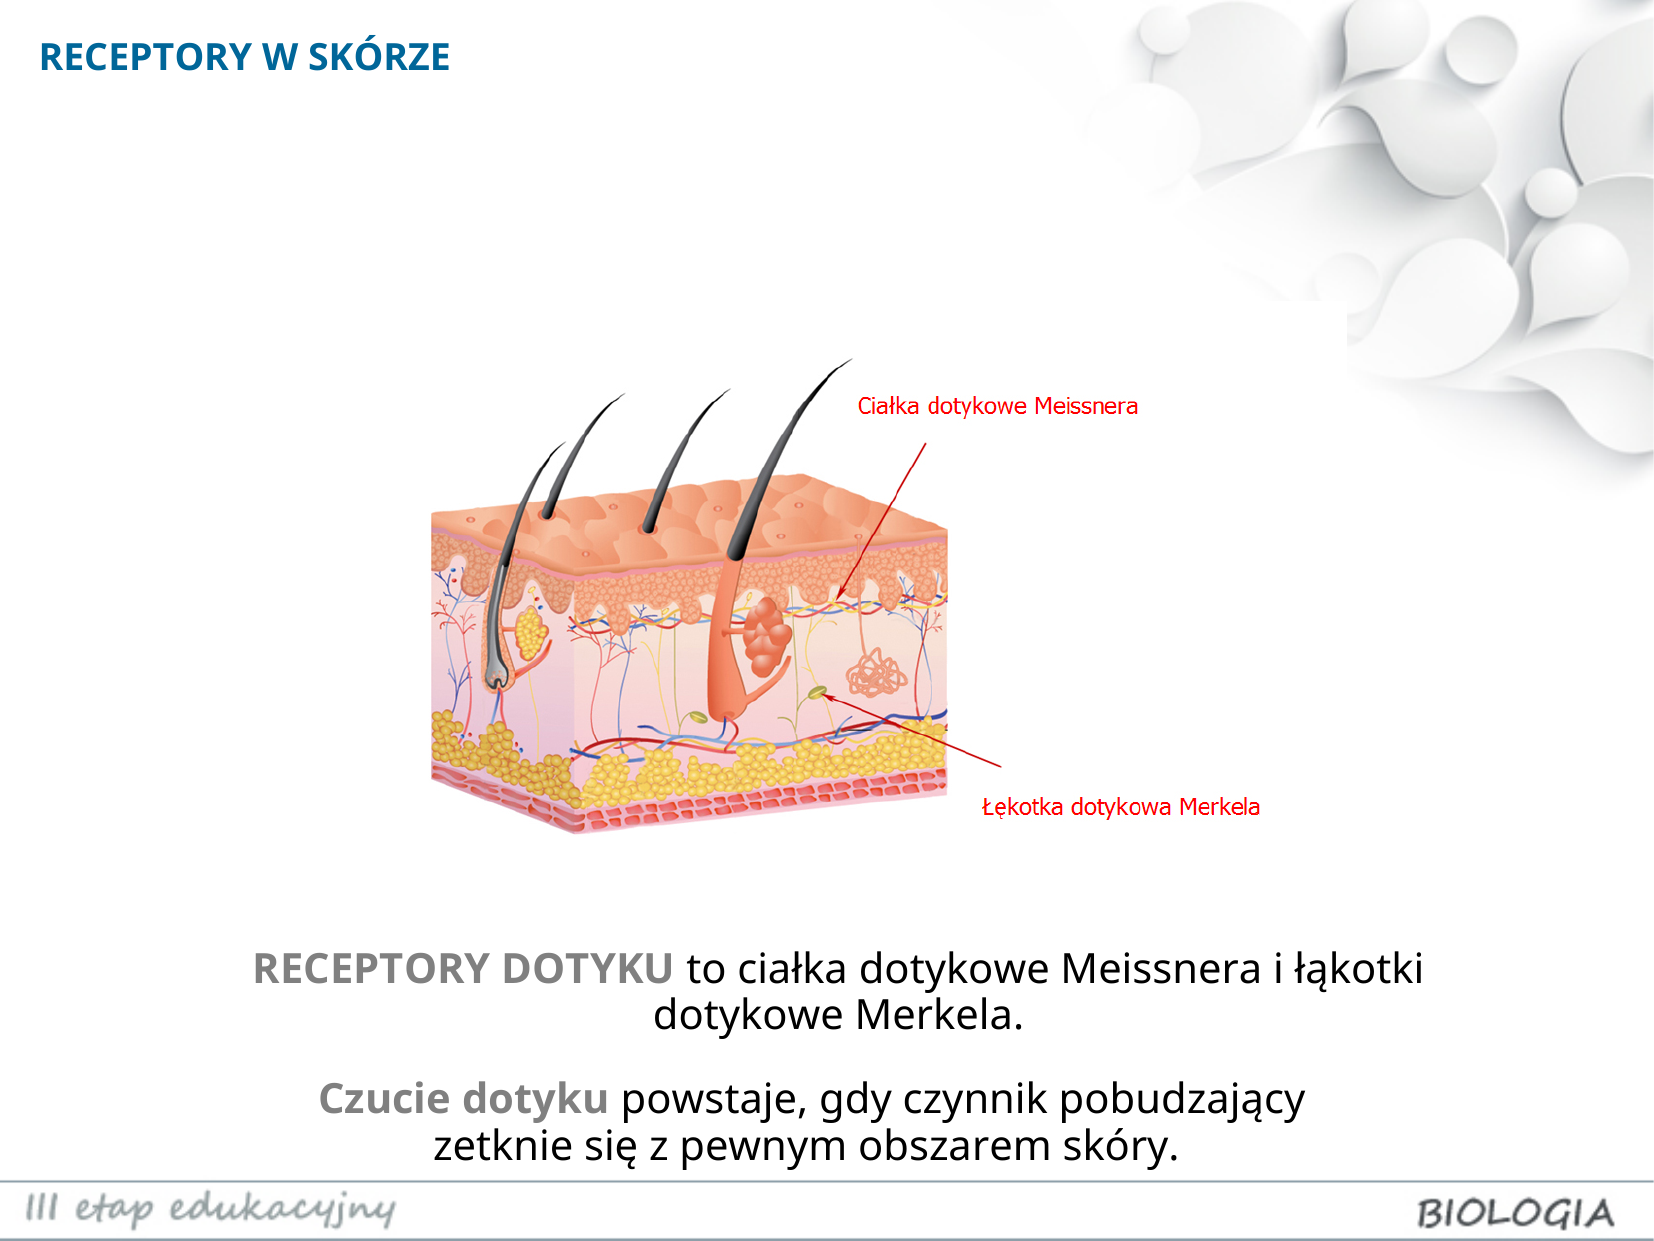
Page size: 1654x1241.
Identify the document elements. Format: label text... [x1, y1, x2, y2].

text_box RECEPTORY W SKÓRZE [23, 29, 1276, 87]
picture [0, 0, 1654, 1241]
title RECEPTORY DOTYKU to ciałka dotykowe Meissnera i łąkotki dotykowe Merkela. [236, 891, 1442, 1094]
text_box Czucie dotyku powstaje, gdy czynnik pobudzający zetknie się z pewnym obszarem skóry. [236, 1069, 1388, 1217]
